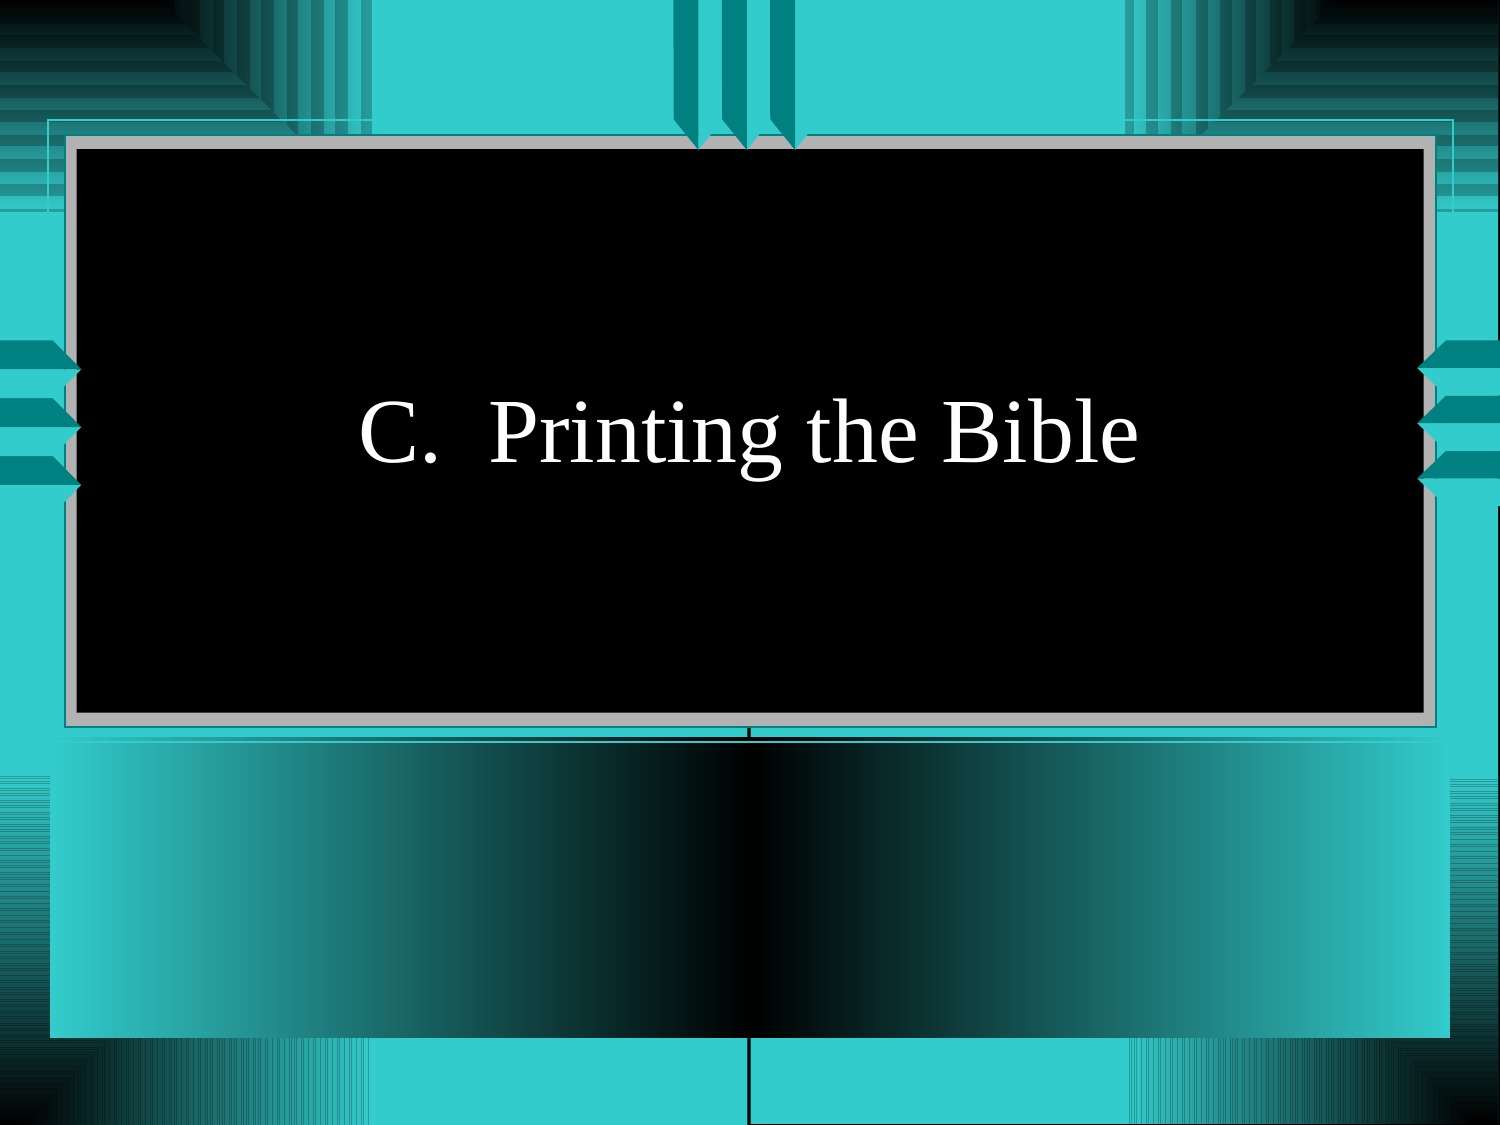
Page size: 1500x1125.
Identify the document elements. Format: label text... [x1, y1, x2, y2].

title C. Printing the Bible [112, 337, 1388, 526]
